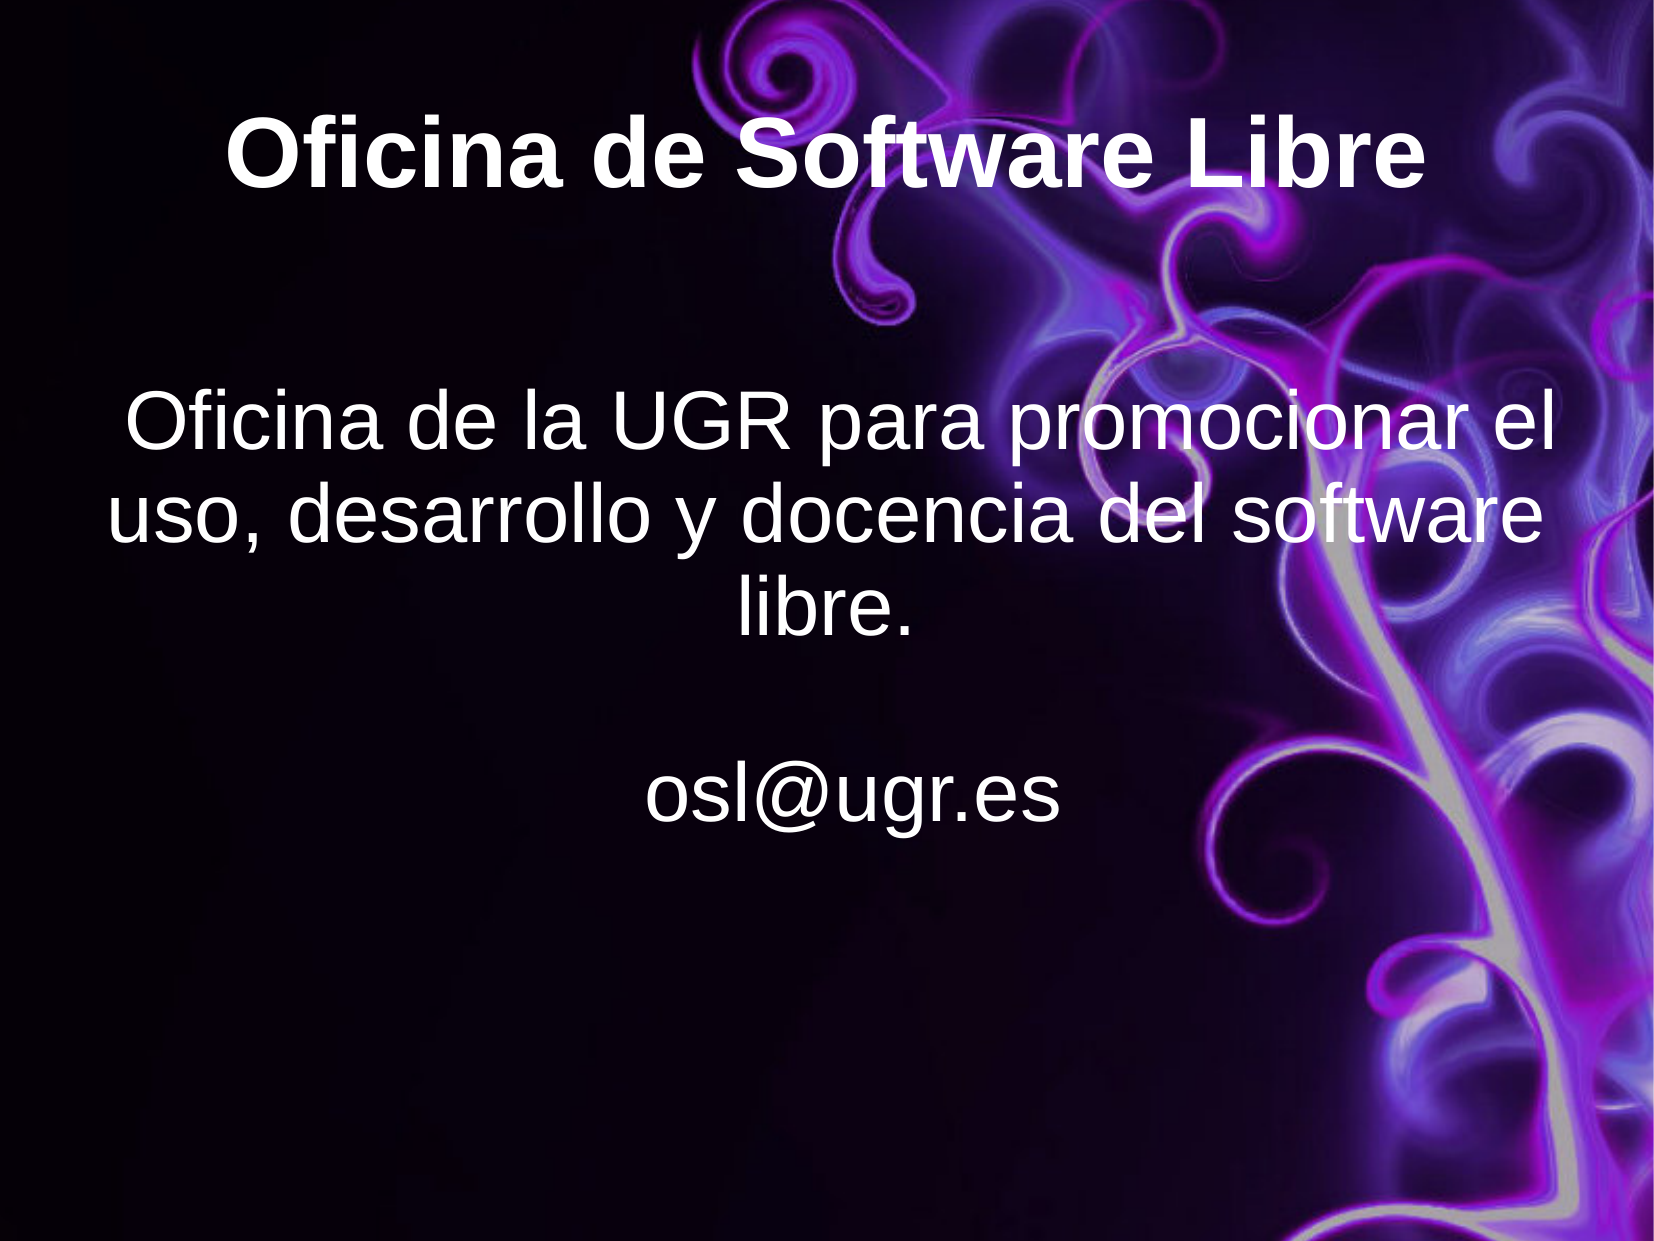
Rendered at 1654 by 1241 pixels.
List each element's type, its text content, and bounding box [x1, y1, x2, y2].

subtitle Oficina de la UGR para promocionar el uso, desarrollo y docencia del software libre. osl@ugr.es [82, 290, 1571, 1109]
title Oficina de Software Libre [82, 56, 1571, 250]
picture [426, 250, 1227, 290]
